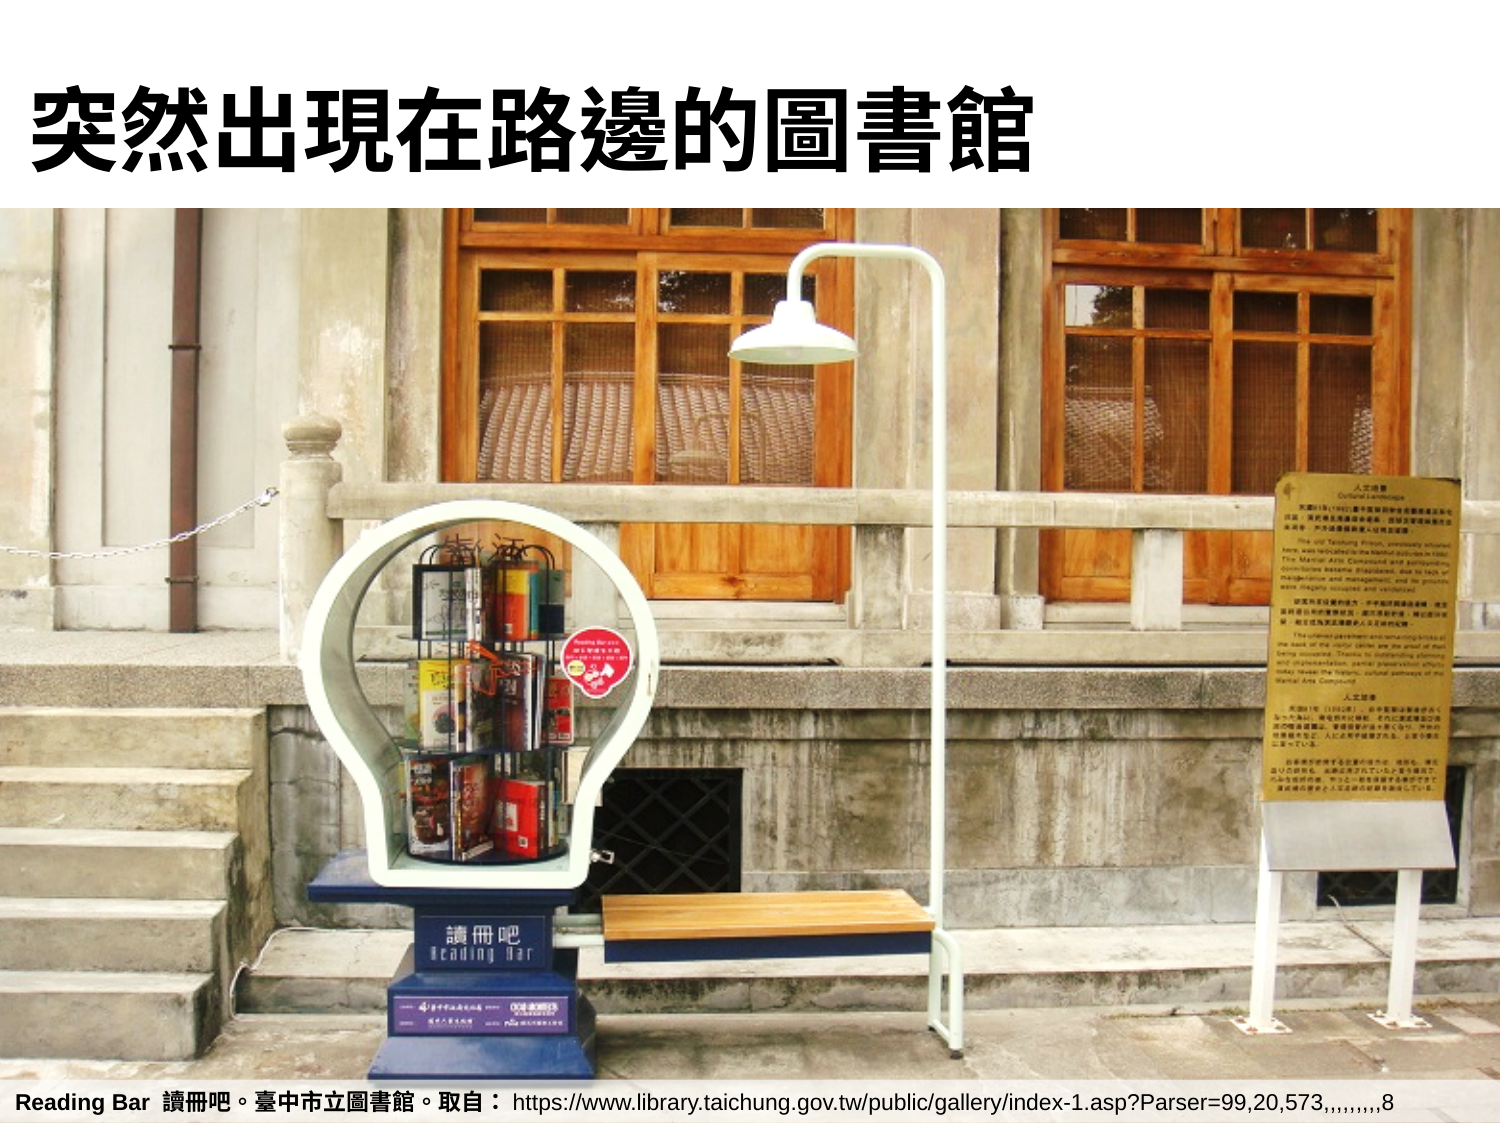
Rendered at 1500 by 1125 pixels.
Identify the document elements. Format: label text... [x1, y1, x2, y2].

text_box Reading Bar 讀冊吧。臺中市立圖書館。取自：https://www.library.taichung.gov.tw/public/gallery/index-1.asp?Parser=99,20,573,,,,,,,,,8 [0, 1079, 1500, 1123]
picture [0, 208, 1500, 1079]
title 突然出現在路邊的圖書館 [13, 34, 1364, 208]
